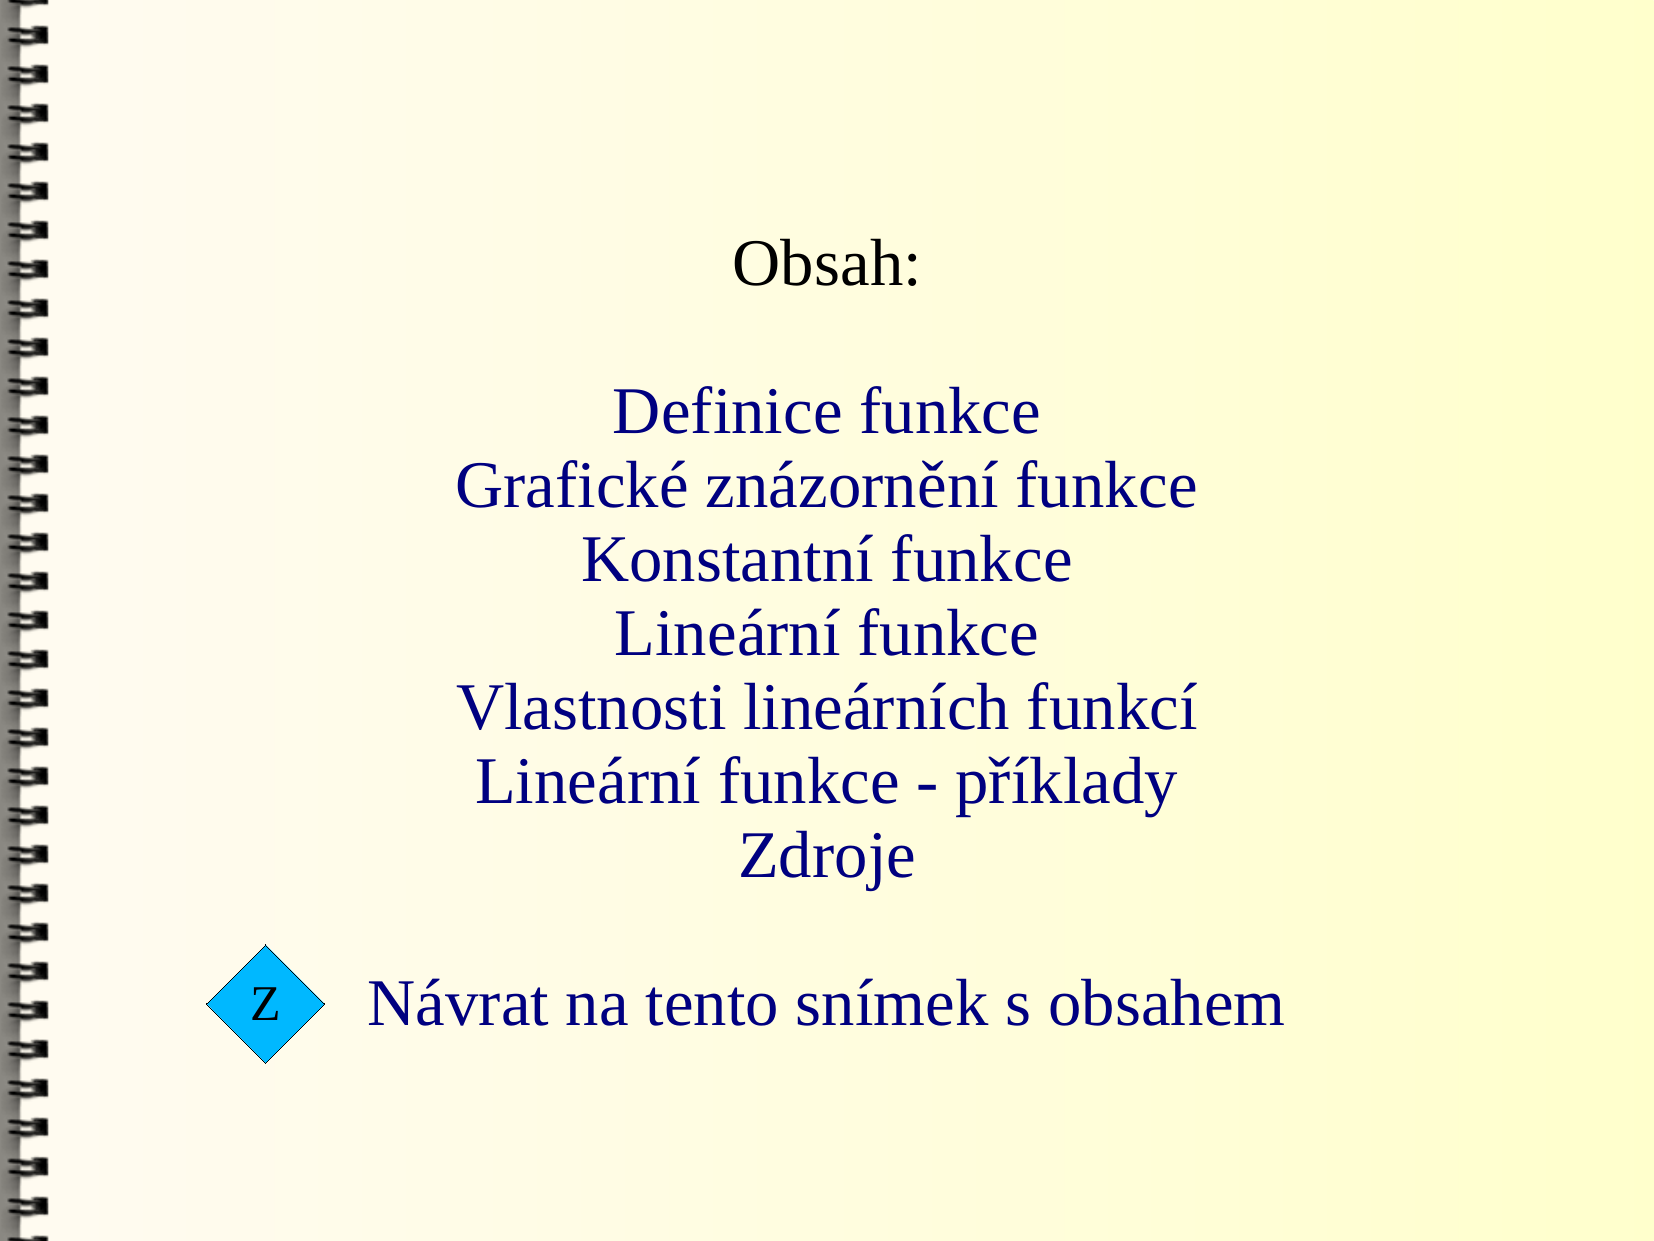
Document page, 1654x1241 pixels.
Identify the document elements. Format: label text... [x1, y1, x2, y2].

picture [0, 0, 1654, 1241]
text_box Z [206, 944, 325, 1064]
subtitle Obsah: Definice funkce Grafické znázornění funkce Konstantní funkce Lineární funkce Vlastnosti lineárních funkcí Lineární funkce - příklady Zdroje Návrat na tento snímek s obsahem [121, 102, 1534, 1164]
